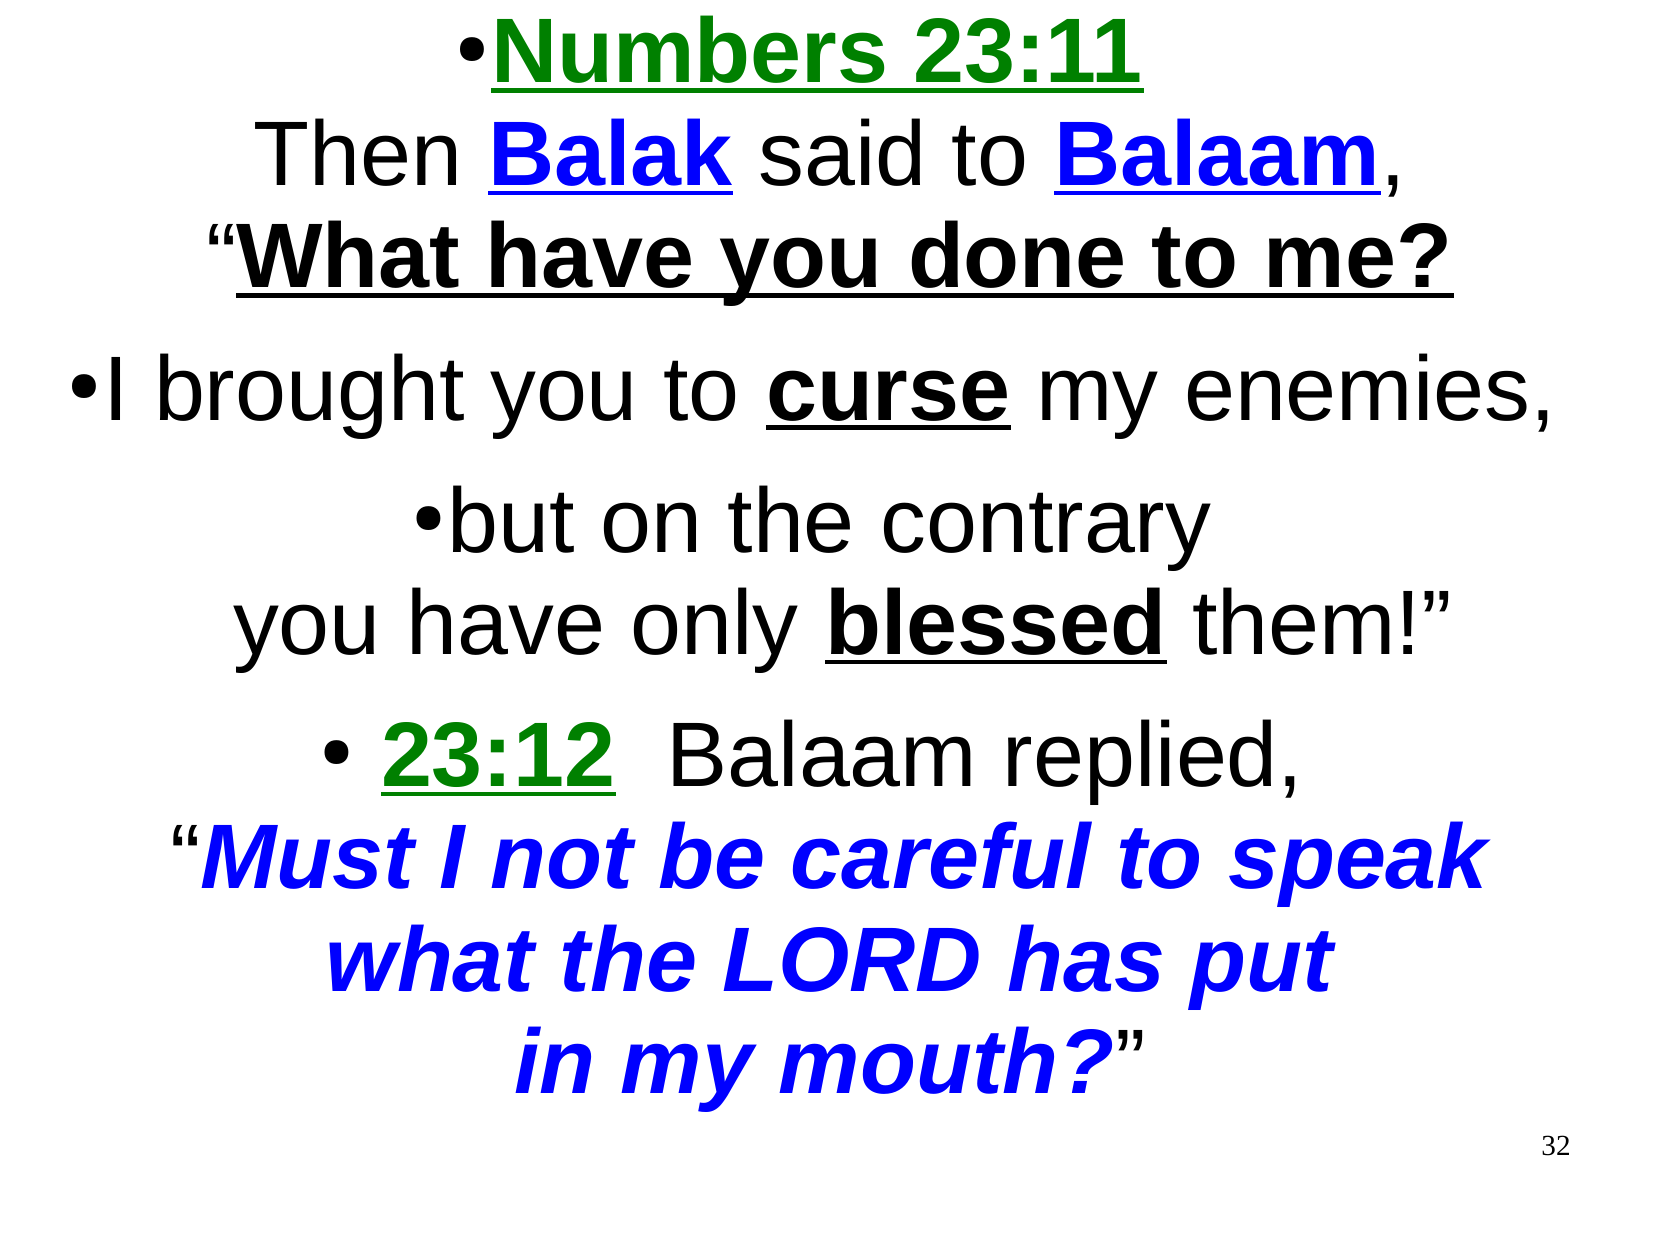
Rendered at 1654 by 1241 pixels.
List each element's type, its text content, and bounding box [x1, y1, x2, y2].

list Numbers 23:11 Then Balak said to Balaam, “What have you done to me? I brought you to curse my enemies, but on the contrary you have only blessed them!” 23:12 Balaam replied, “Must I not be careful to speak what the LORD has put in my mouth?” [0, 0, 1651, 1238]
